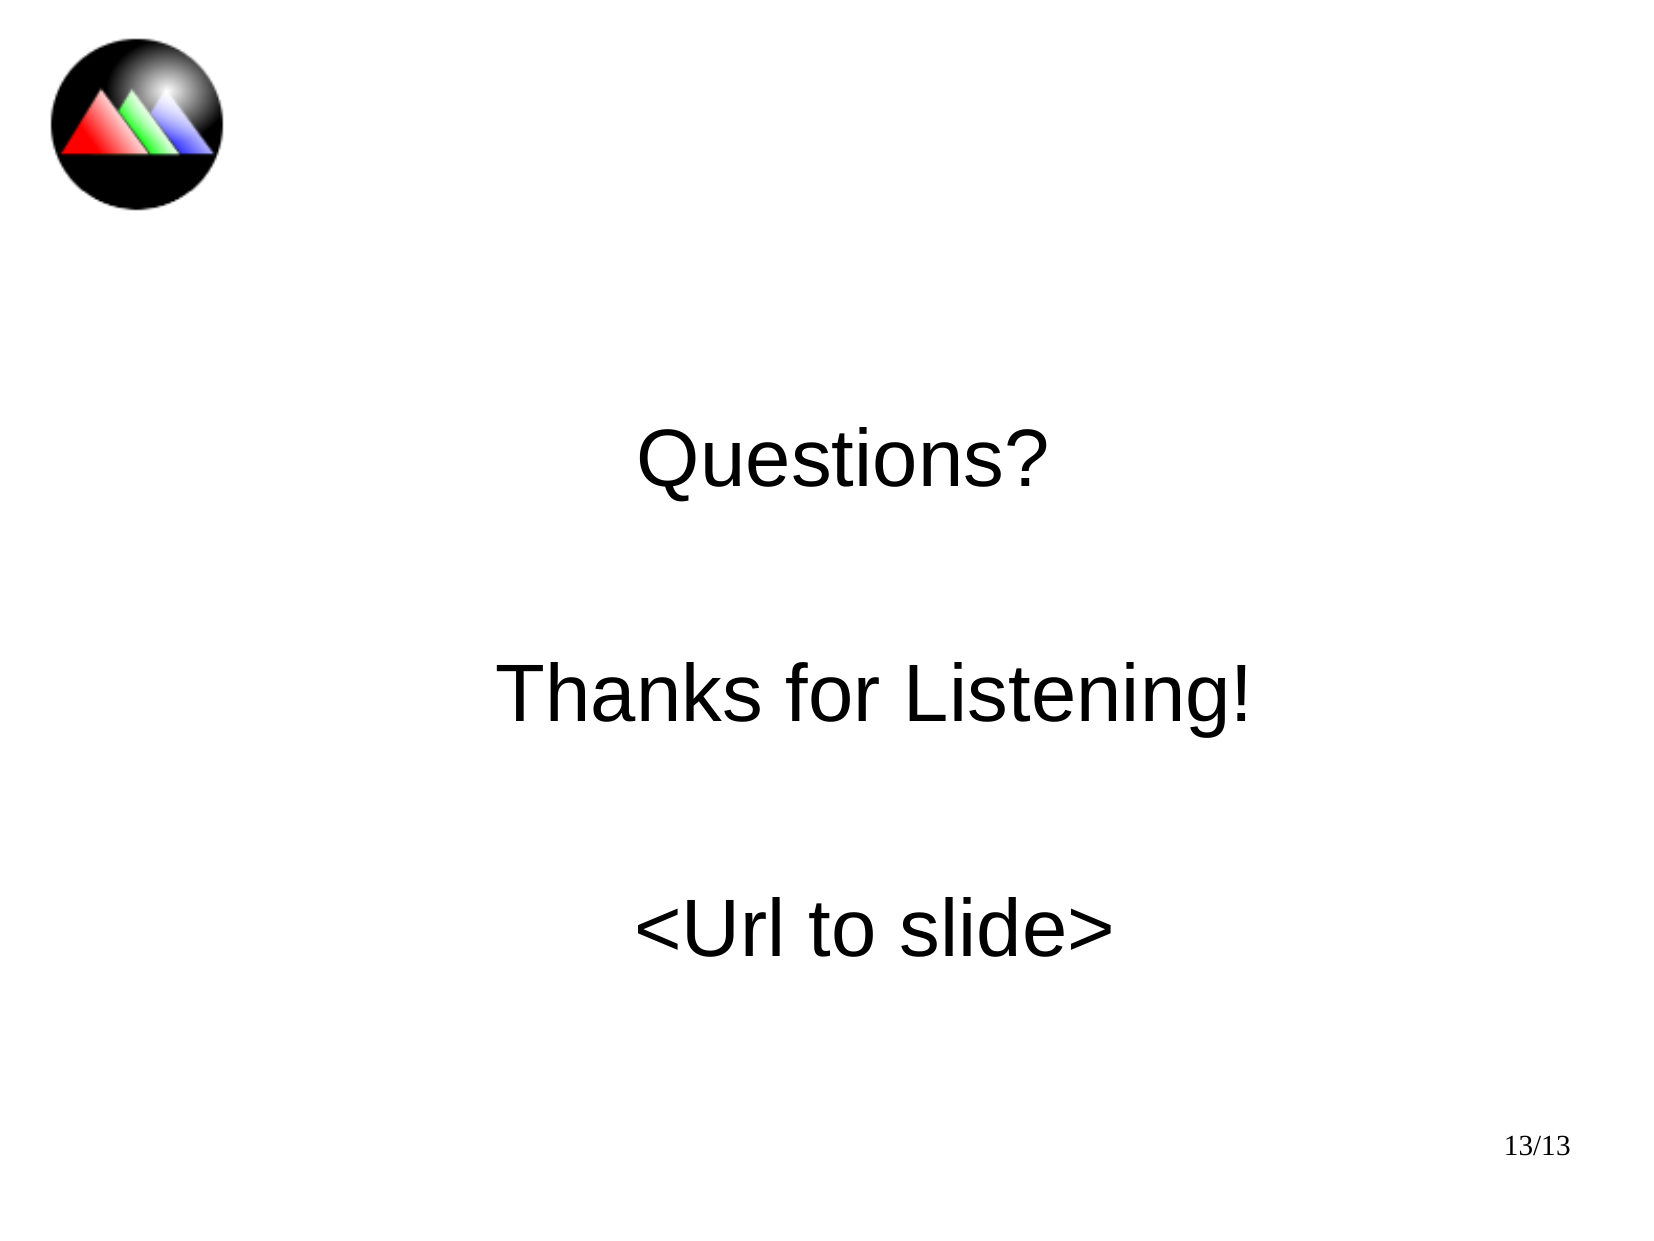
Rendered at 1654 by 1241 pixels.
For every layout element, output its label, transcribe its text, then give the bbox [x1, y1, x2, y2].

picture [37, 25, 238, 225]
list Questions? Thanks for Listening! <Url to slide> [337, 412, 1351, 976]
